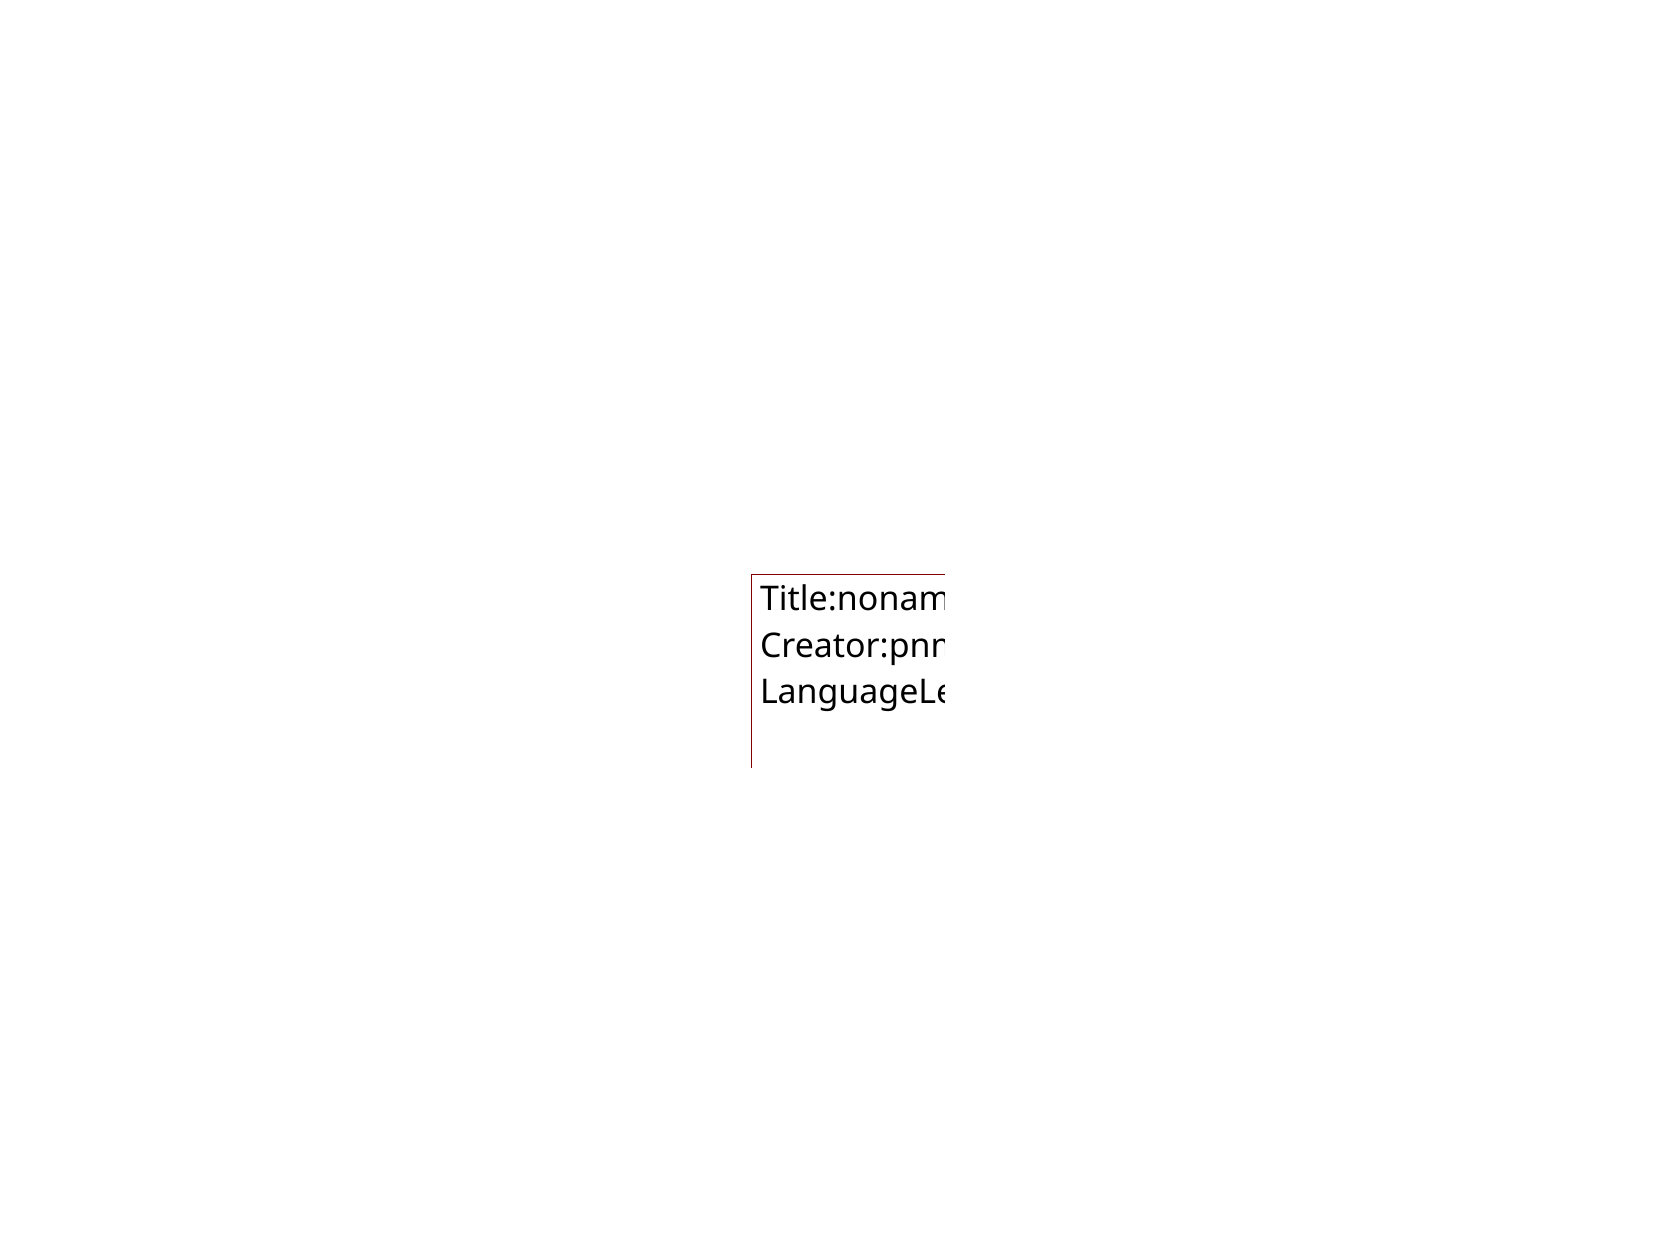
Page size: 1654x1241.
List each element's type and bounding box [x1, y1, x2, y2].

picture [749, 571, 945, 768]
